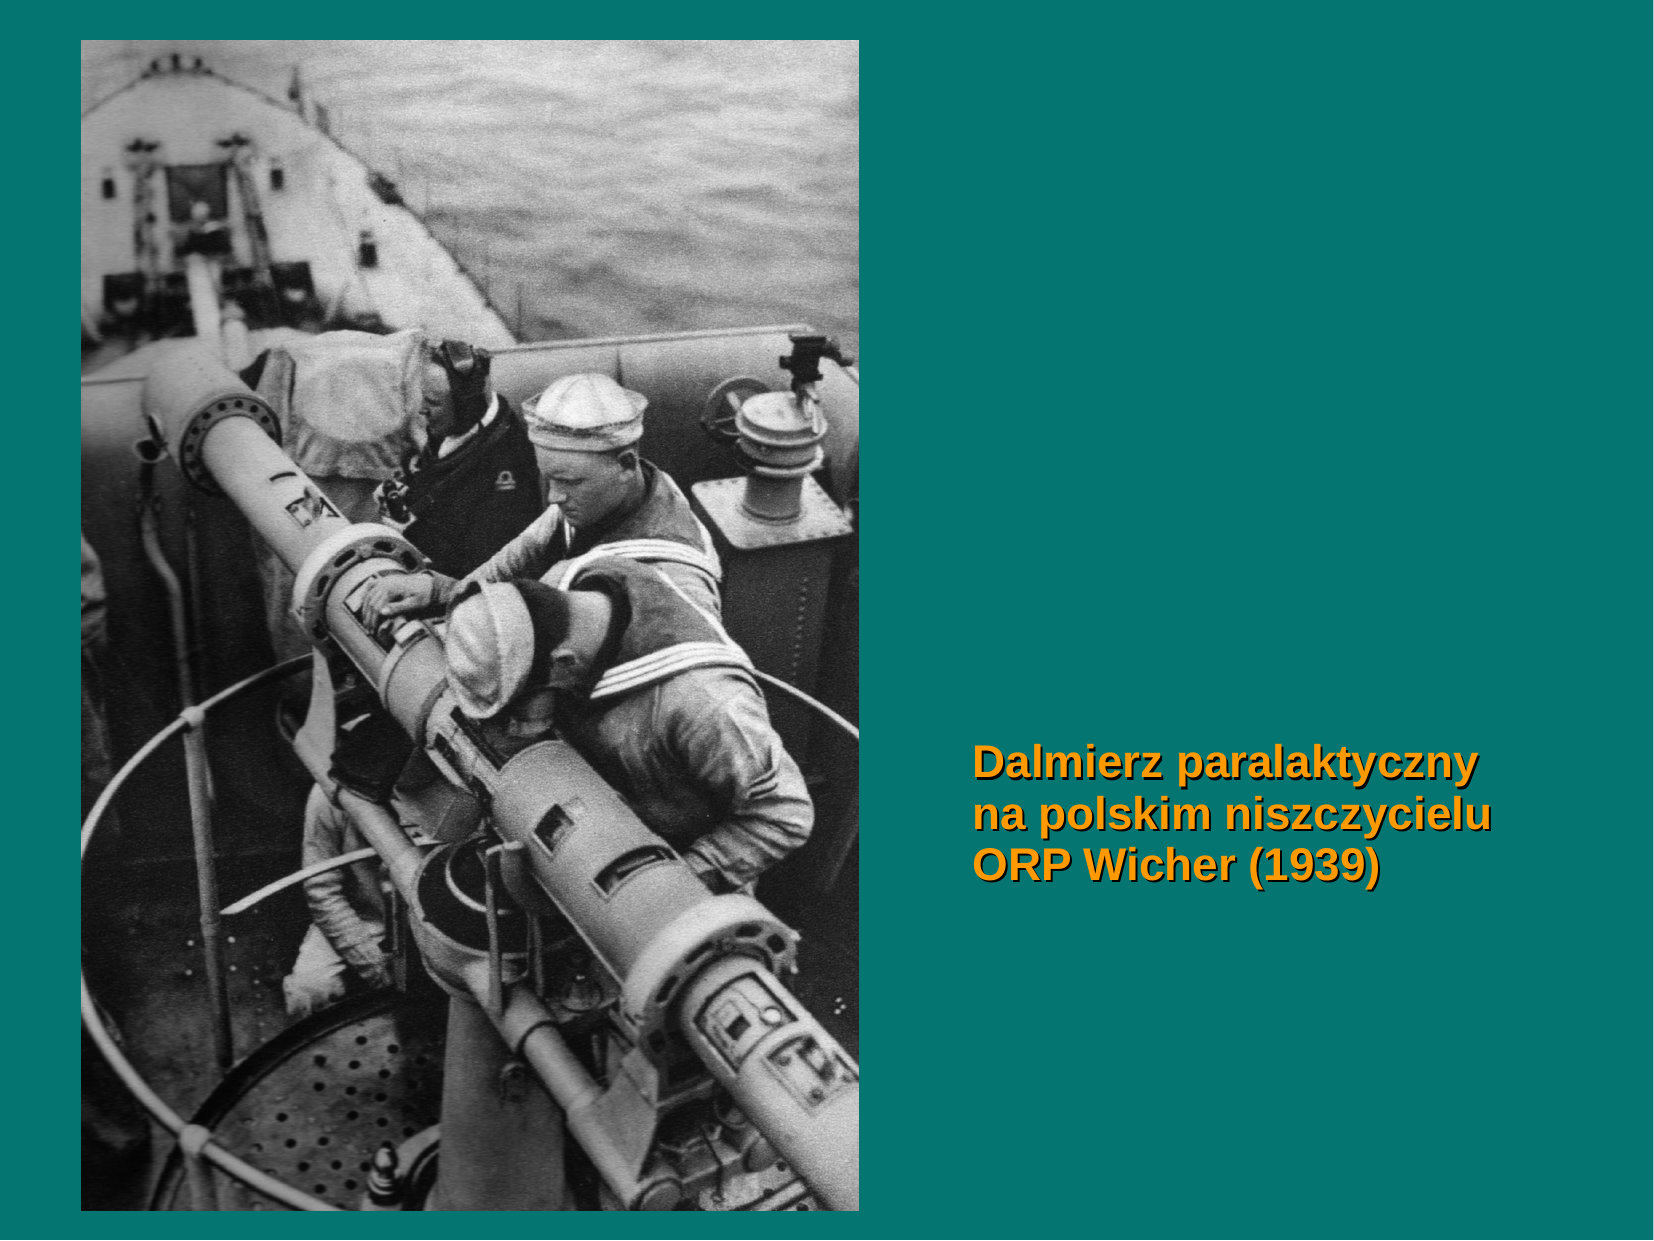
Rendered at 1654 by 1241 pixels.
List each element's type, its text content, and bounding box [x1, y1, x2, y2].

text_box Dalmierz paralaktyczny na polskim niszczycielu ORP Wicher (1939) [957, 729, 1513, 898]
picture [81, 40, 859, 1211]
